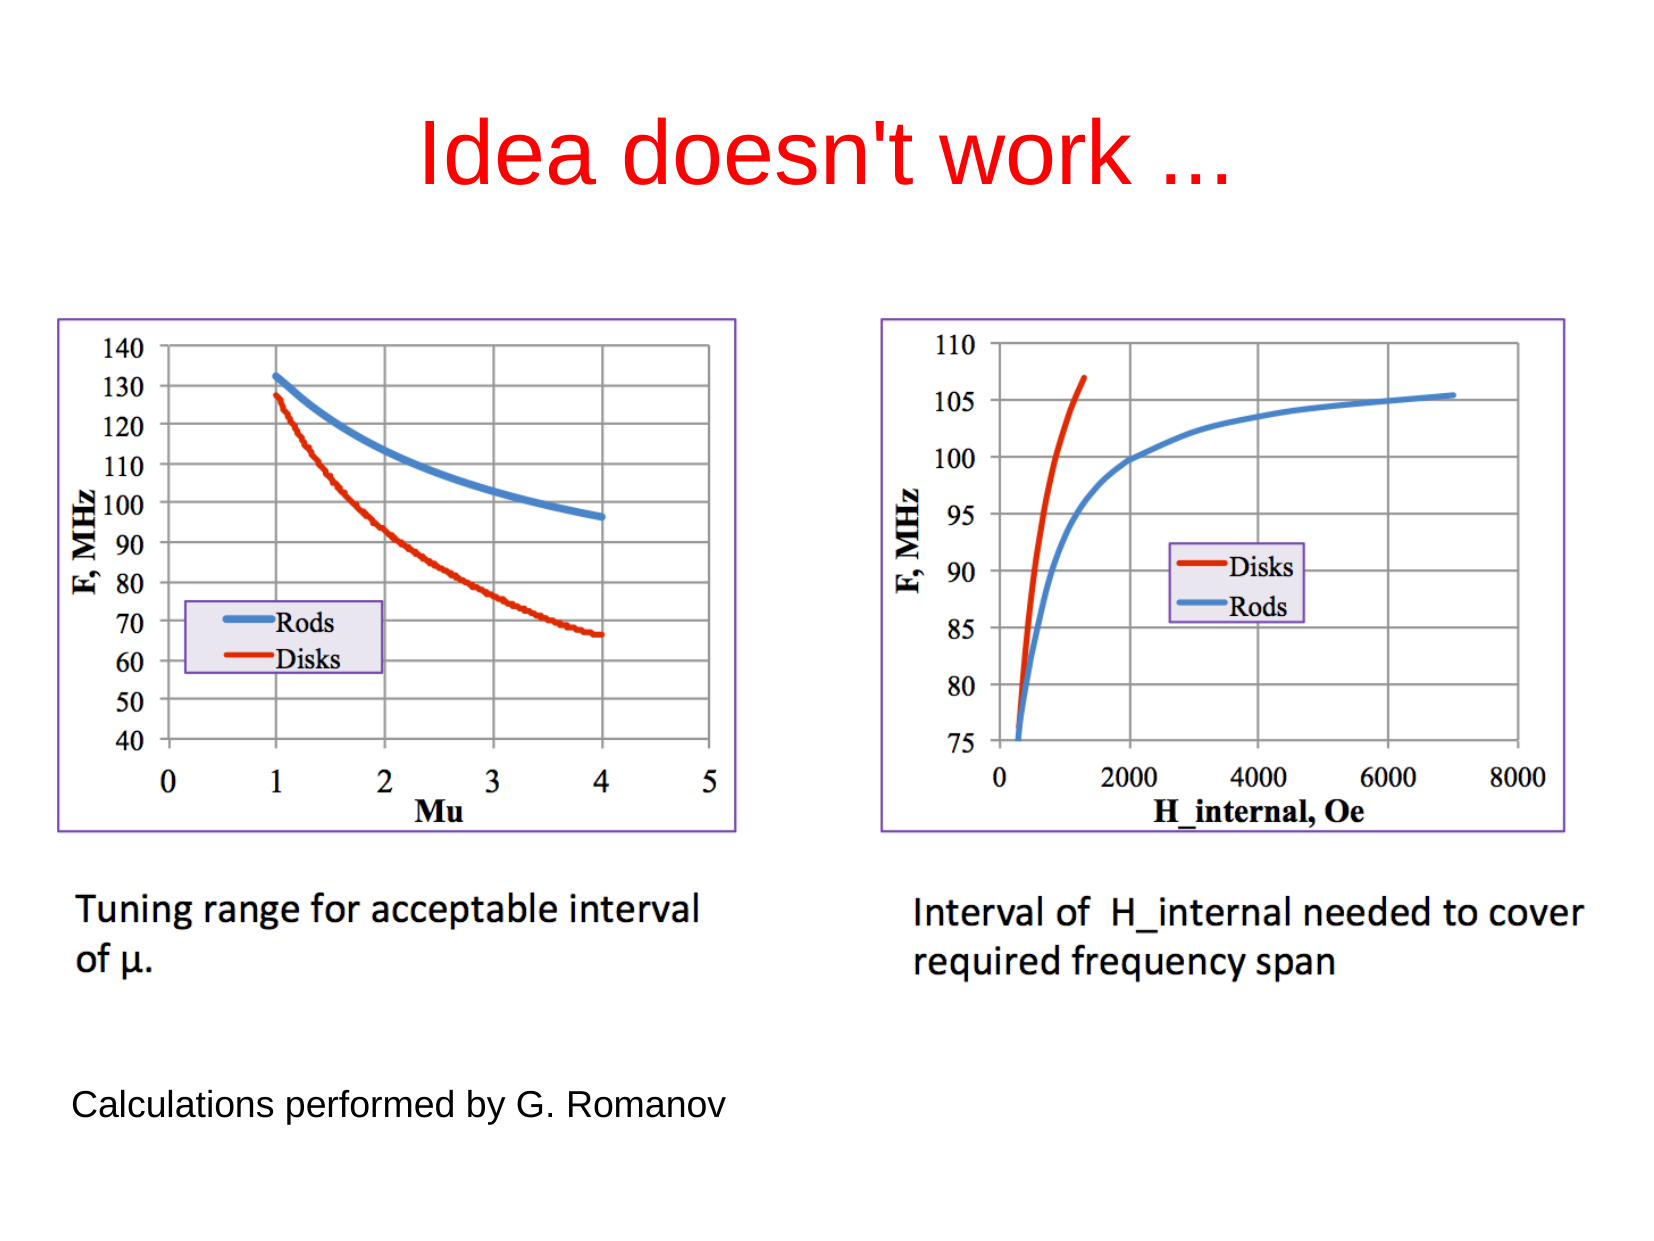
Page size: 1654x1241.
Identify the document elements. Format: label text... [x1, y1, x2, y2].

picture [56, 318, 1620, 995]
title Idea doesn't work ... [82, 49, 1571, 257]
text_box Calculations performed by G. Romanov [56, 1076, 837, 1134]
